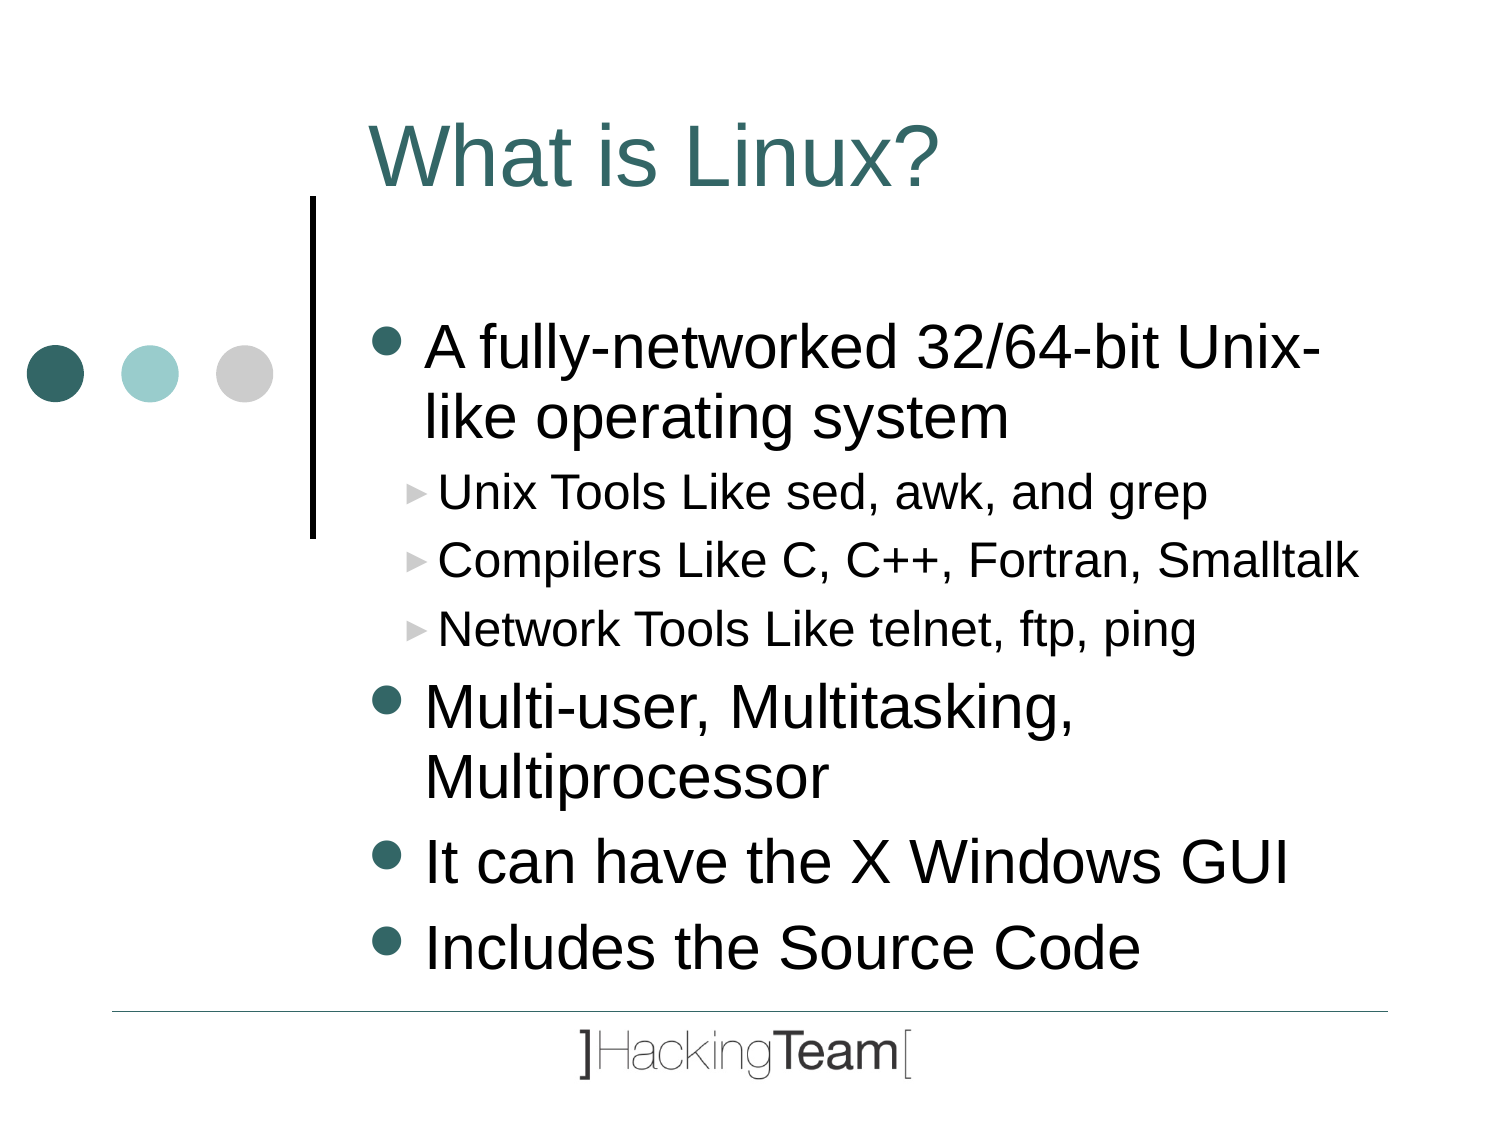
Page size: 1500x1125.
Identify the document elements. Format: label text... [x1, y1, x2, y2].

title What is Linux? [249, 38, 1401, 275]
picture [574, 1041, 916, 1084]
list A fully-networked 32/64-bit Unix-like operating system Unix Tools Like sed, awk, and grep Compilers Like C, C++, Fortran, Smalltalk Network Tools Like telnet, ftp, ping Multi-user, Multitasking, Multiprocessor It can have the X Windows GUI Includes the Source Code [249, 312, 1401, 1041]
